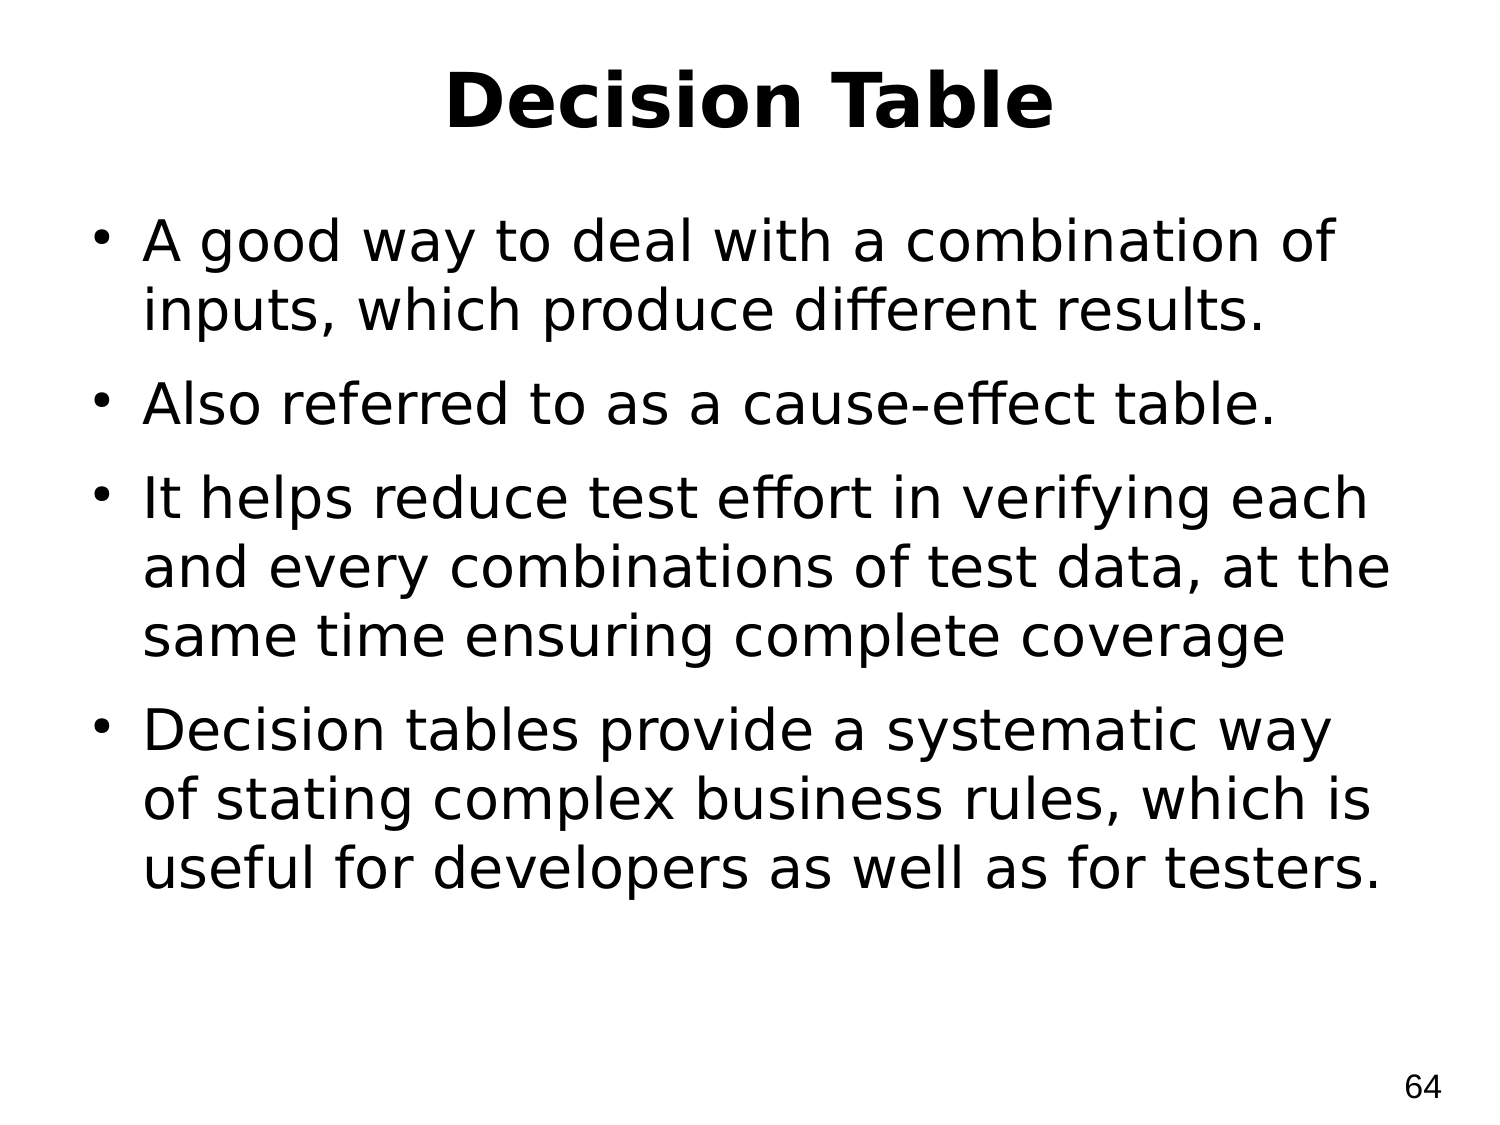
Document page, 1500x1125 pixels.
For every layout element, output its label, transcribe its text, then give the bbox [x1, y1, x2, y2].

title Decision Table [75, 44, 1425, 177]
list A good way to deal with a combination of inputs, which produce different results. Also referred to as a cause-effect table. It helps reduce test effort in verifying each and every combinations of test data, at the same time ensuring complete coverage Decision tables provide a systematic way of stating complex business rules, which is useful for developers as well as for testers. [75, 204, 1395, 1075]
